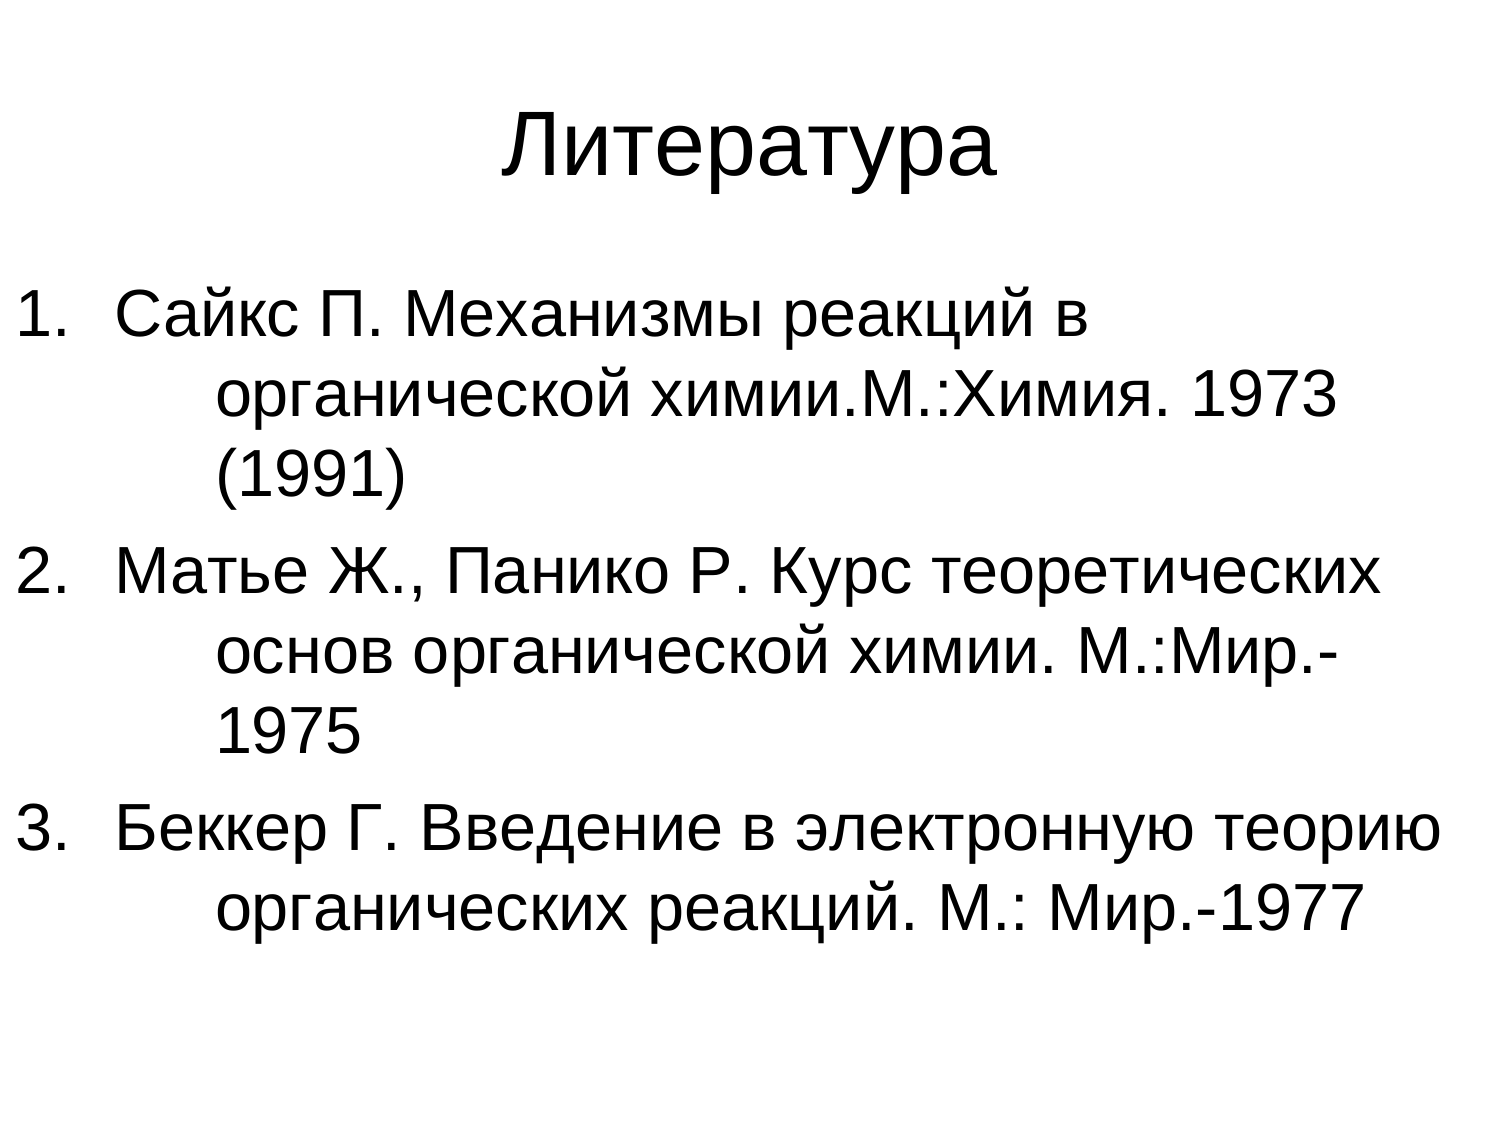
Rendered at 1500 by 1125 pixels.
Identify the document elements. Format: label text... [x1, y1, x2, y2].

list Сайкс П. Механизмы реакций в органической химии.М.:Химия. 1973 (1991) Матье Ж., Панико Р. Курс теоретических основ органической химии. М.:Мир.-1975 Беккер Г. Введение в электронную теорию органических реакций. М.: Мир.-1977 [0, 262, 1500, 1005]
title Литература [75, 45, 1426, 233]
